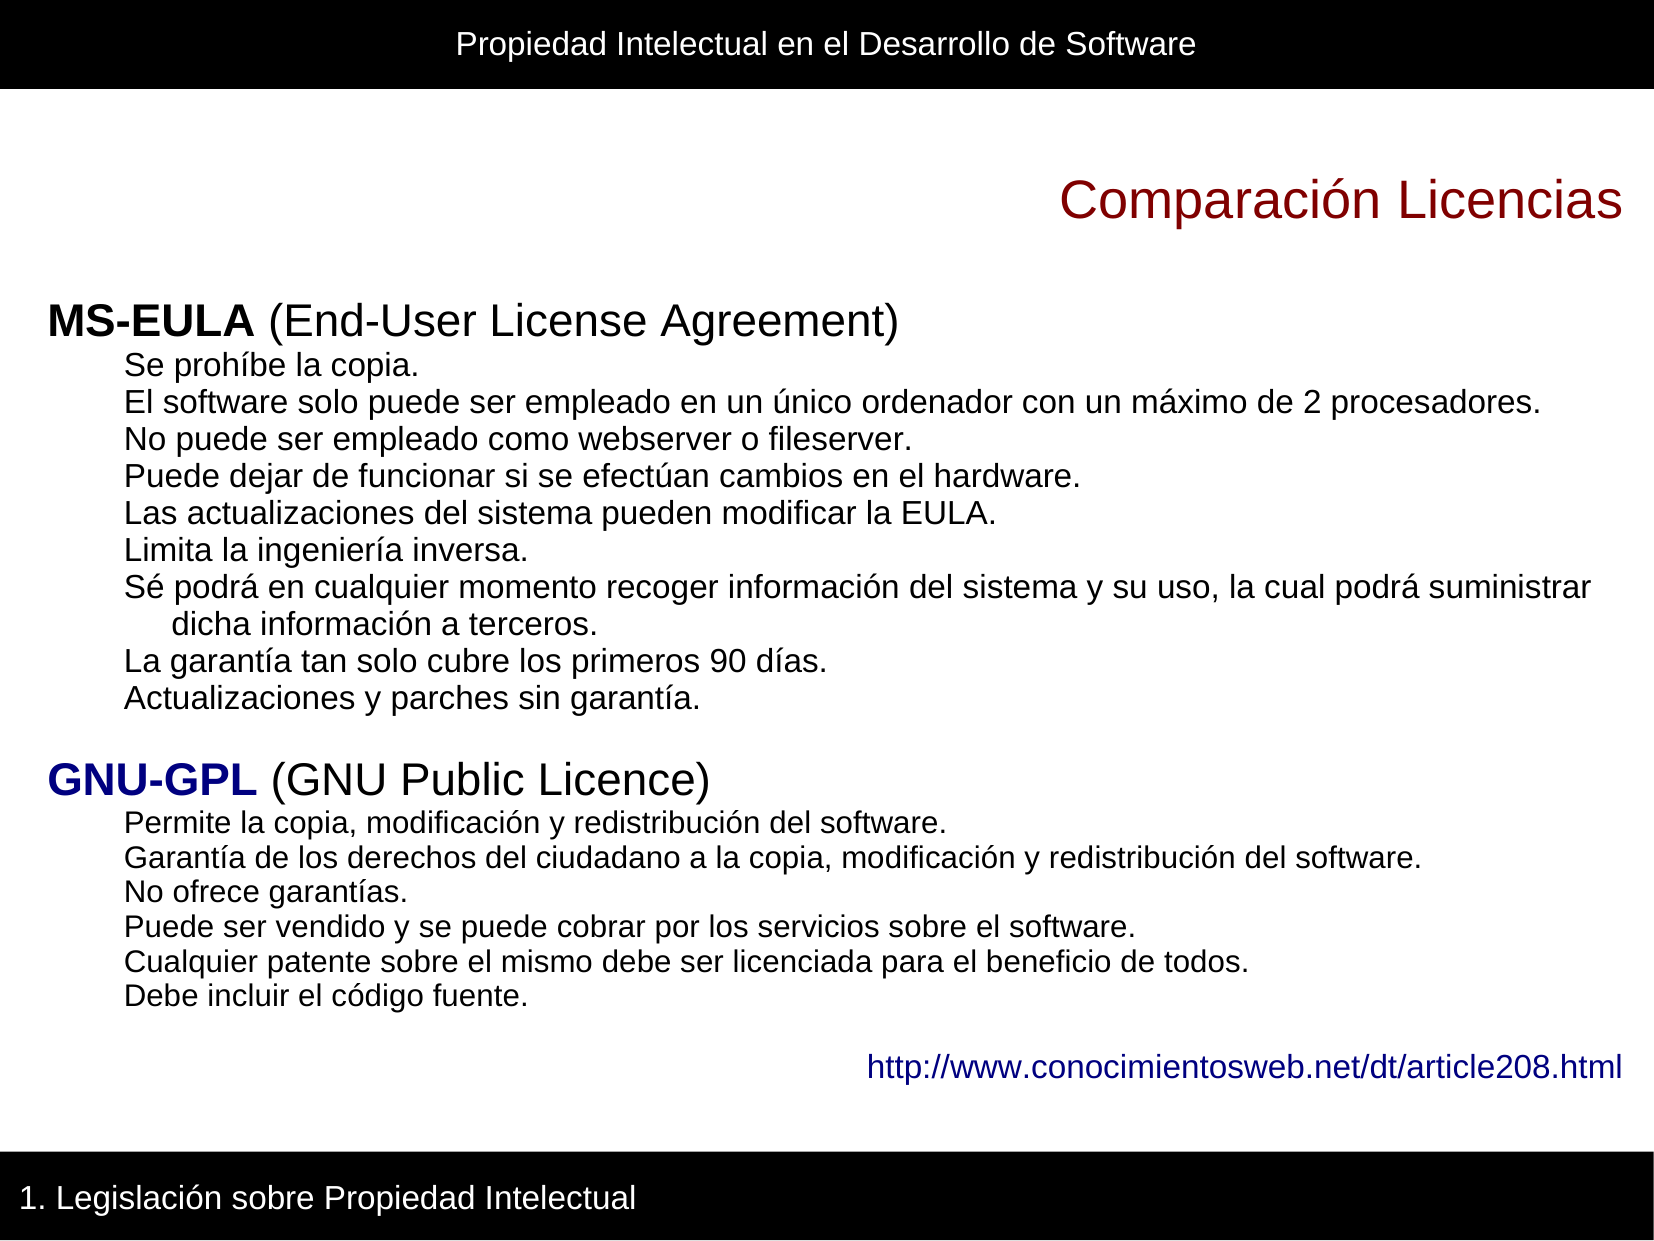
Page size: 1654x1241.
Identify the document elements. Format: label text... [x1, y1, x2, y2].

title Comparación Licencias [147, 147, 1625, 252]
text_box 1. Legislación sobre Propiedad Intelectual [18, 1180, 795, 1218]
list MS-EULA (End-User License Agreement) Se prohíbe la copia. El software solo puede ser empleado en un único ordenador con un máximo de 2 procesadores. No puede ser empleado como webserver o fileserver. Puede dejar de funcionar si se efectúan cambios en el hardware. Las actualizaciones del sistema pueden modificar la EULA. Limita la ingeniería inversa. Sé podrá en cualquier momento recoger información del sistema y su uso, la cual podrá suministrar dicha información a terceros. La garantía tan solo cubre los primeros 90 días. Actualizaciones y parches sin garantía. GNU-GPL (GNU Public Licence) Permite la copia, modificación y redistribución del software. Garantía de los derechos del ciudadano a la copia, modificación y redistribución del software. No ofrece garantías. Puede ser vendido y se puede cobrar por los servicios sobre el software. Cualquier patente sobre el mismo debe ser licenciada para el beneficio de todos. Debe incluir el código fuente. http://www.conocimientosweb.net/dt/article208.html [29, 295, 1625, 1128]
